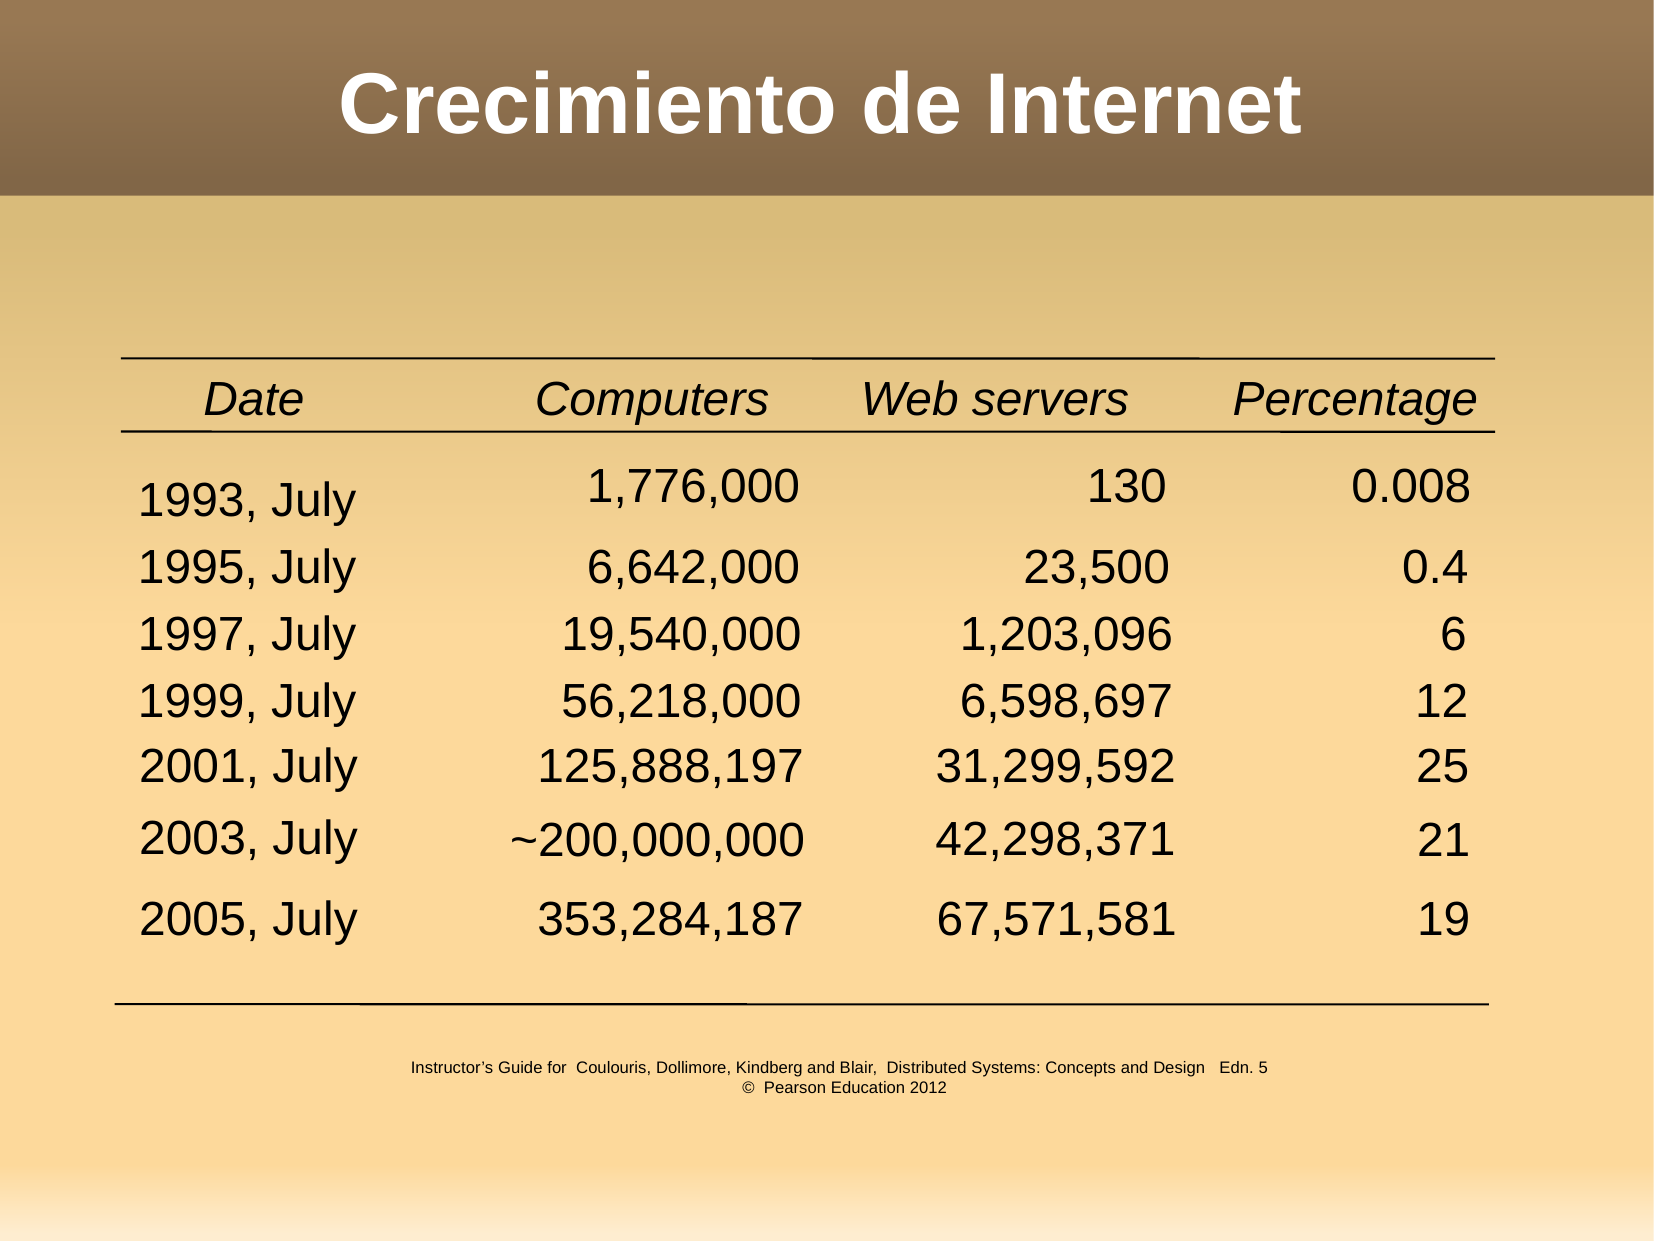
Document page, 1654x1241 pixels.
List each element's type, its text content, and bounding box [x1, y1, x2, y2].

text_box 2001, July [103, 734, 359, 792]
text_box Percentage [1197, 367, 1479, 426]
text_box 1,776,000 [551, 454, 801, 512]
text_box Computers [499, 367, 770, 426]
text_box 19,540,000 [526, 602, 803, 661]
text_box 0.4 [1366, 535, 1469, 594]
text_box 1995, July [102, 535, 358, 594]
text_box 67,571,581 [901, 887, 1178, 946]
text_box Date [167, 367, 305, 426]
text_box 353,284,187 [501, 887, 805, 946]
text_box 130 [1051, 454, 1168, 512]
text_box 23,500 [987, 535, 1171, 594]
text_box 1999, July [102, 669, 358, 728]
text_box 6,642,000 [551, 535, 801, 594]
picture [0, 0, 1654, 1241]
text_box 42,298,371 [899, 807, 1176, 866]
text_box 1997, July [102, 602, 358, 661]
text_box 1993, July [102, 468, 358, 527]
text_box 2005, July [103, 887, 359, 946]
text_box 56,218,000 [526, 669, 803, 728]
text_box 6,598,697 [924, 669, 1174, 728]
text_box 125,888,197 [501, 734, 805, 792]
text_box 6 [1404, 602, 1468, 661]
text_box Web servers [825, 367, 1130, 426]
text_box Instructor’s Guide for Coulouris, Dollimore, Kindberg and Blair, Distributed Systems: Concepts and Design Edn. 5 © Pearson Education 2012 [352, 1038, 1343, 1097]
text_box 19 [1381, 887, 1471, 946]
text_box ~200,000,000 [474, 808, 806, 866]
text_box 0.008 [1315, 454, 1472, 512]
text_box 21 [1381, 808, 1471, 866]
text_box 12 [1379, 669, 1469, 728]
text_box 31,299,592 [900, 734, 1177, 792]
title Crecimiento de Internet [76, 0, 1565, 208]
text_box 1,203,096 [924, 602, 1174, 661]
text_box 2003, July [103, 806, 359, 864]
text_box 25 [1380, 734, 1470, 792]
